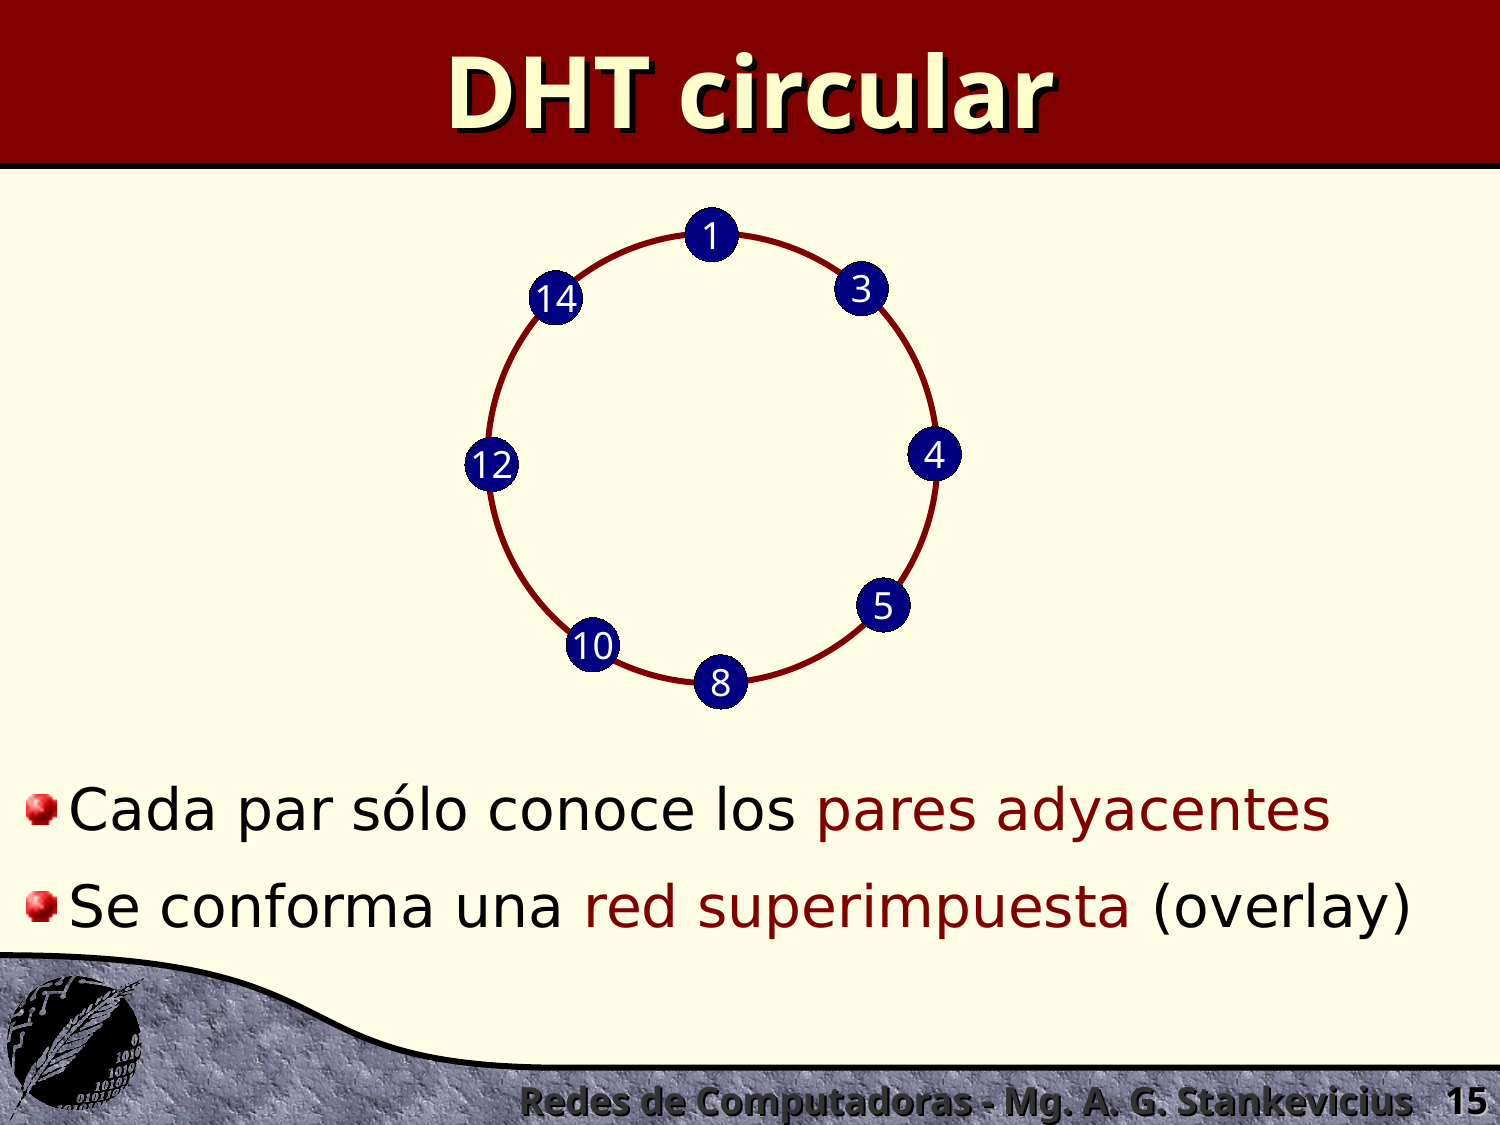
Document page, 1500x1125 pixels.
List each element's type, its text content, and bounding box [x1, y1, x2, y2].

picture [1047, 1100, 1054, 1110]
text_box 4 [907, 426, 962, 481]
text_box 3 [834, 261, 889, 316]
text_box 14 [529, 270, 583, 325]
text_box 5 [856, 577, 911, 633]
text_box 12 [464, 437, 519, 492]
text_box 8 [694, 654, 748, 710]
text_box 1 [684, 207, 739, 262]
title DHT circular [15, 5, 1485, 160]
text_box 10 [566, 617, 620, 672]
picture [0, 959, 1500, 1125]
list Cada par sólo conoce los pares adyacentes Se conforma una red superimpuesta (overlay) [11, 192, 1486, 941]
picture [790, 1100, 795, 1110]
